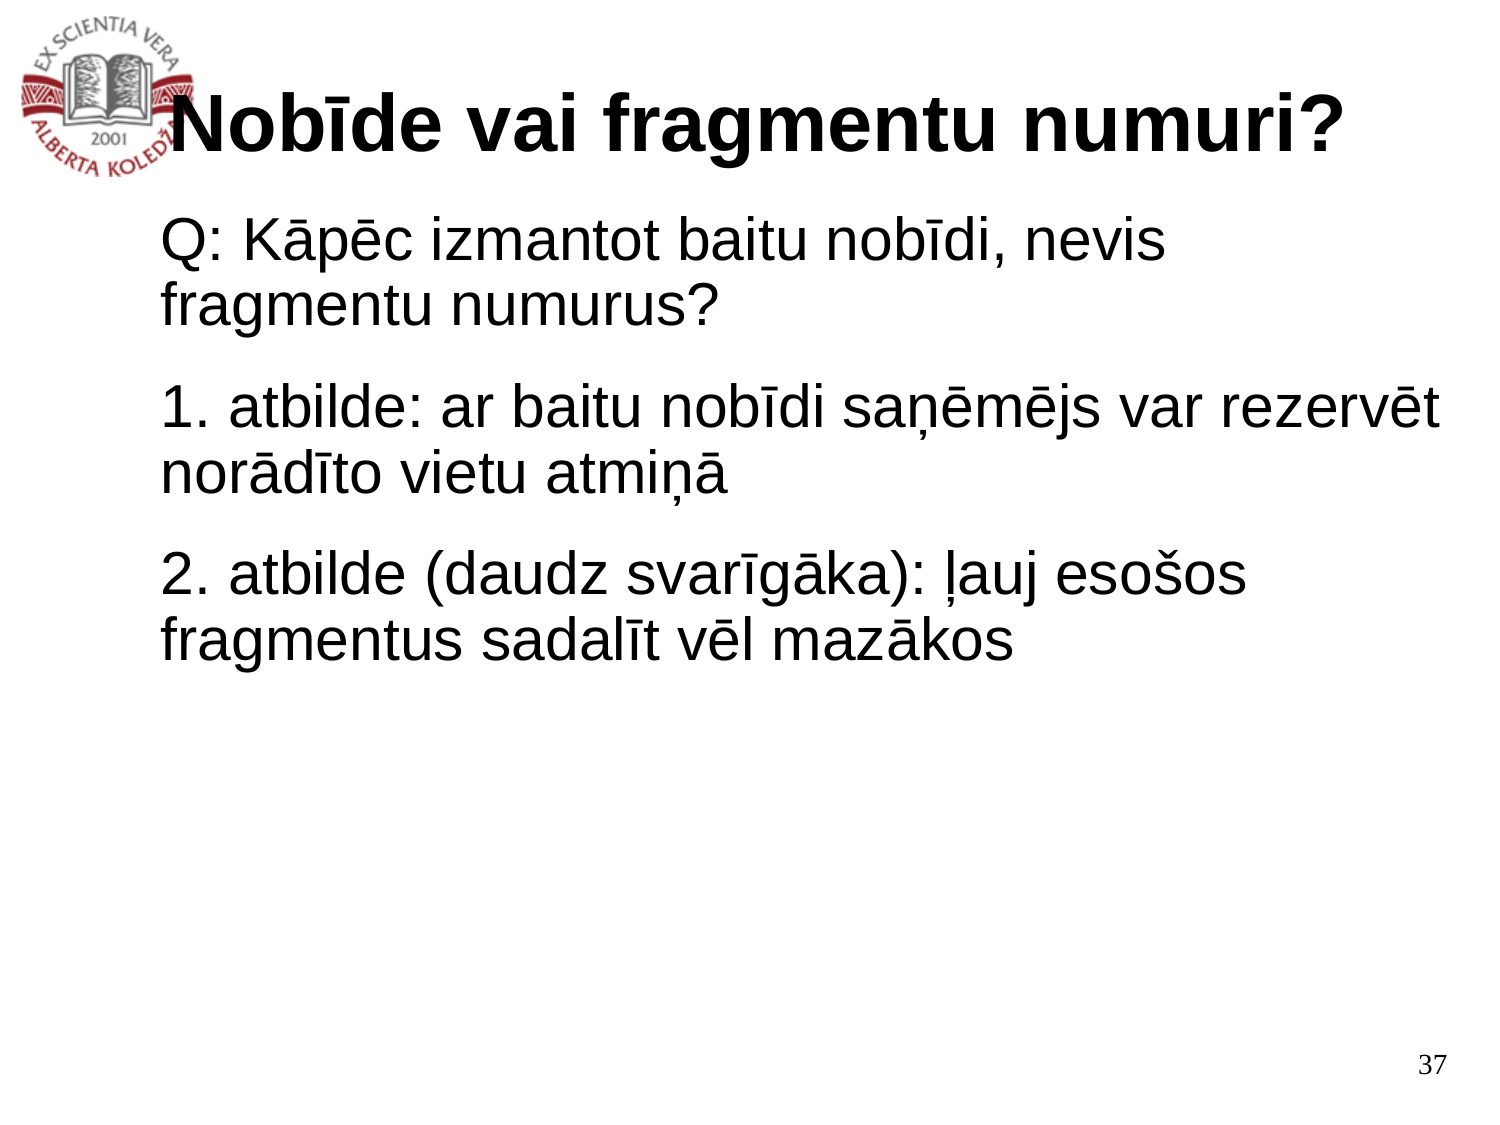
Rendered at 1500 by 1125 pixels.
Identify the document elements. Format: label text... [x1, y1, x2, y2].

list Q: Kāpēc izmantot baitu nobīdi, nevis fragmentu numurus? 1. atbilde: ar baitu nobīdi saņēmējs var rezervēt norādīto vietu atmiņā 2. atbilde (daudz svarīgāka): ļauj esošos fragmentus sadalīt vēl mazākos [74, 200, 1463, 1101]
title Nobīde vai fragmentu numuri? [49, 62, 1438, 176]
picture [21, 16, 194, 177]
